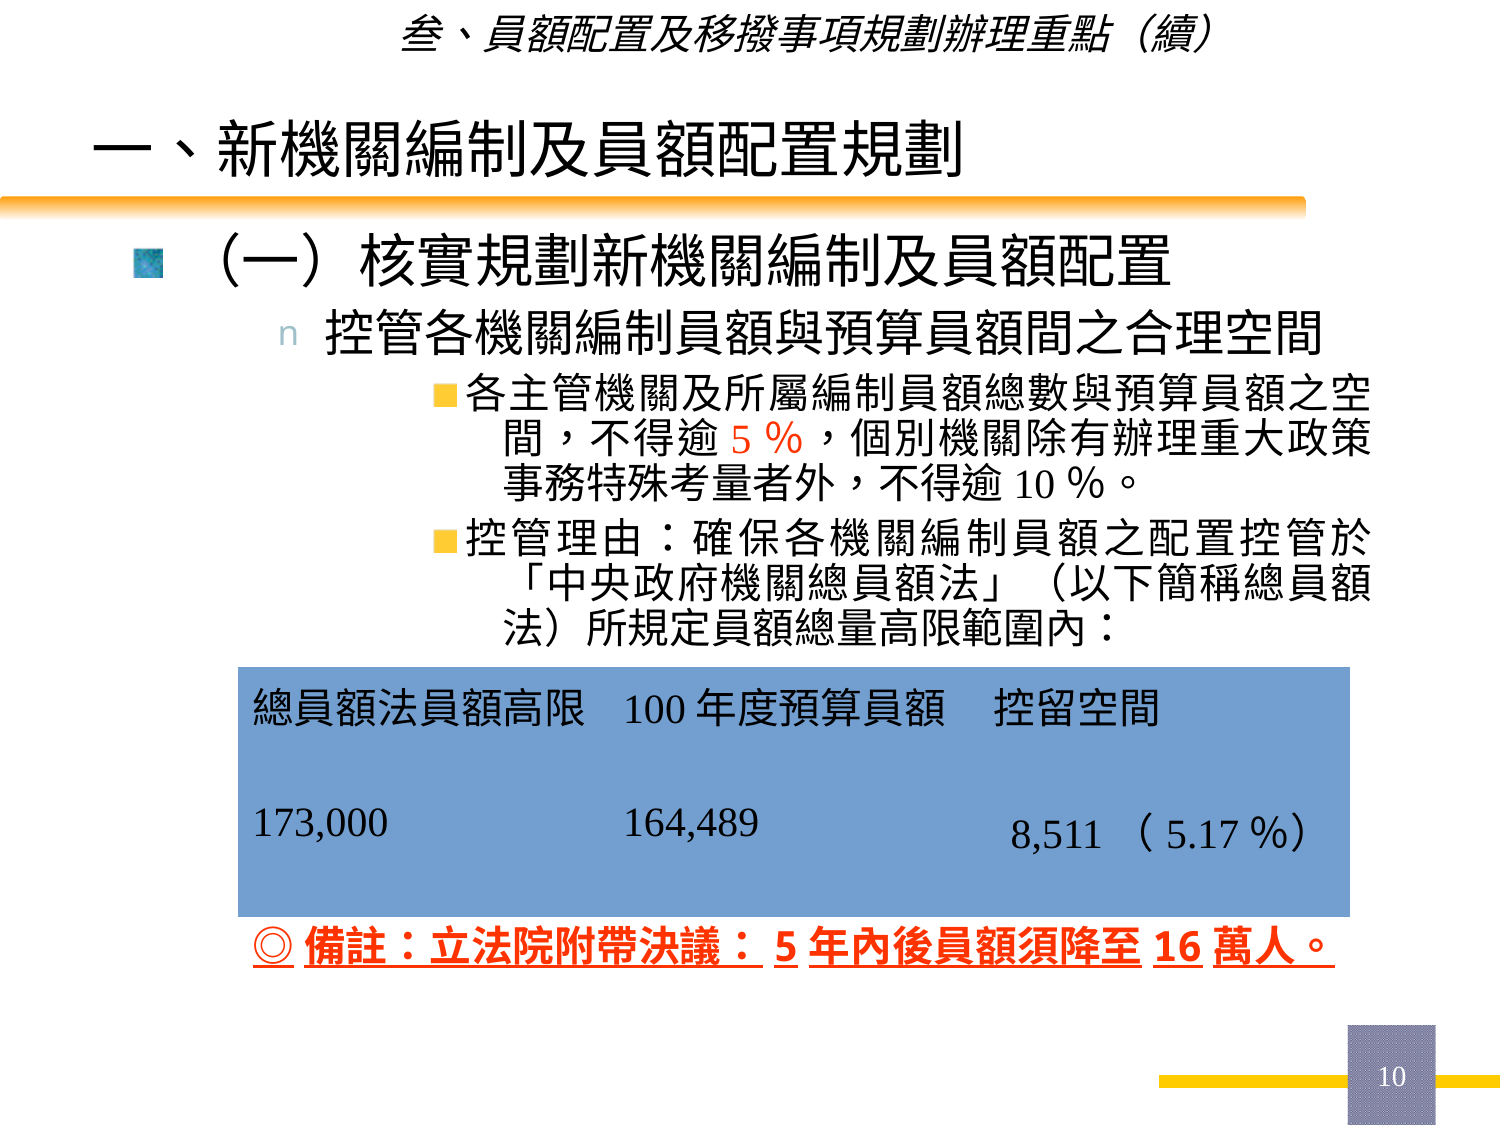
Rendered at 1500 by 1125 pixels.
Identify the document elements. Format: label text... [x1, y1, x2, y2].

table_cell 8,511（5.17％） [979, 792, 1350, 912]
text_box ◎備註：立法院附帶決議：5年內後員額須降至16萬人。 [237, 912, 1351, 978]
list （一）核實規劃新機關編制及員額配置 控管各機關編制員額與預算員額間之合理空間 各主管機關及所屬編制員額總數與預算員額之空間，不得逾5％，個別機關除有辦理重大政策事務特殊考量者外，不得逾10％。 控管理由：確保各機關編制員額之配置控管於「中央政府機關總員額法」（以下簡稱總員額法）所規定員額總量高限範圍內： [112, 224, 1388, 1000]
text_box 叁、員額配置及移撥事項規劃辦理重點（續） [383, 0, 1500, 66]
table_header 控留空間 [979, 667, 1350, 792]
table_cell 173,000 [238, 792, 608, 912]
title 一、新機關編制及員額配置規劃 [76, 54, 1424, 193]
text_box [1347, 1025, 1436, 1125]
table_header 100年度預算員額 [608, 667, 979, 792]
table_cell 164,489 [608, 792, 979, 912]
table_header 總員額法員額高限 [238, 667, 608, 792]
